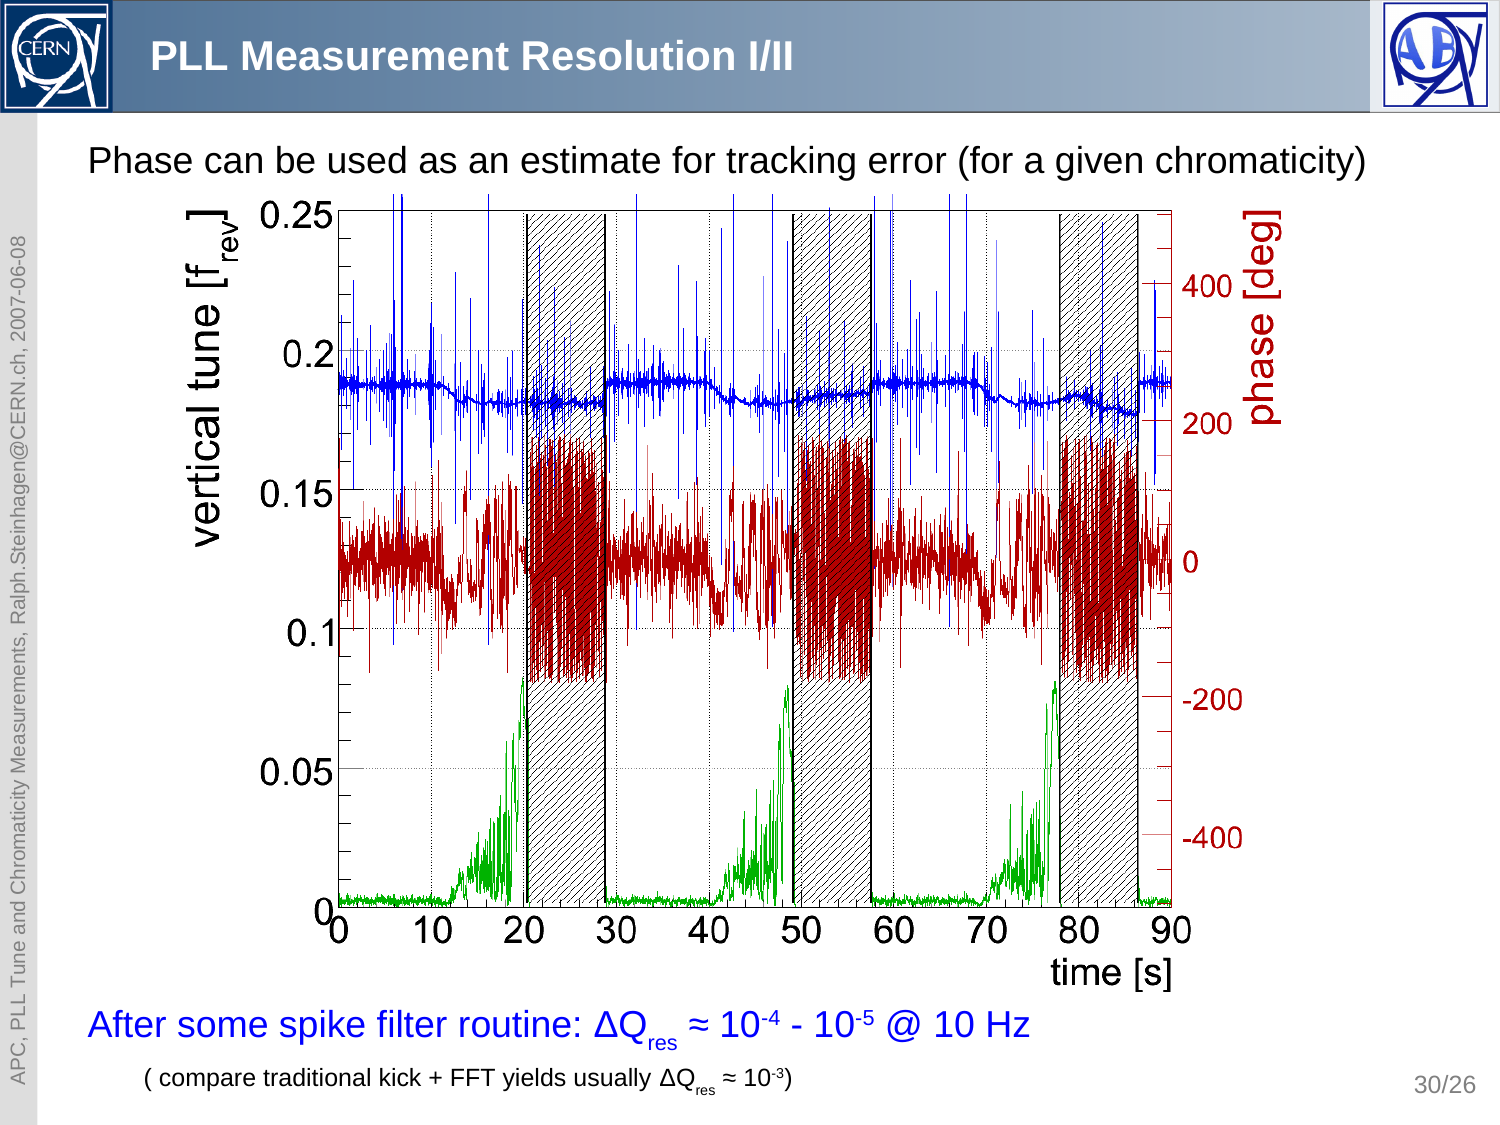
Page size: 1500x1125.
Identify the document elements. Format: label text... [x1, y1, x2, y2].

list Phase can be used as an estimate for tracking error (for a given chromaticity) After some spike filter routine: ΔQres ≈ 10-4 - 10-5 @ 10 Hz ( compare traditional kick + FFT yields usually ΔQres ≈ 10-3) [87, 137, 1438, 1099]
picture [1382, 1, 1489, 108]
title PLL Measurement Resolution I/II [150, 0, 1201, 113]
picture [183, 194, 1293, 1004]
picture [0, 0, 113, 113]
